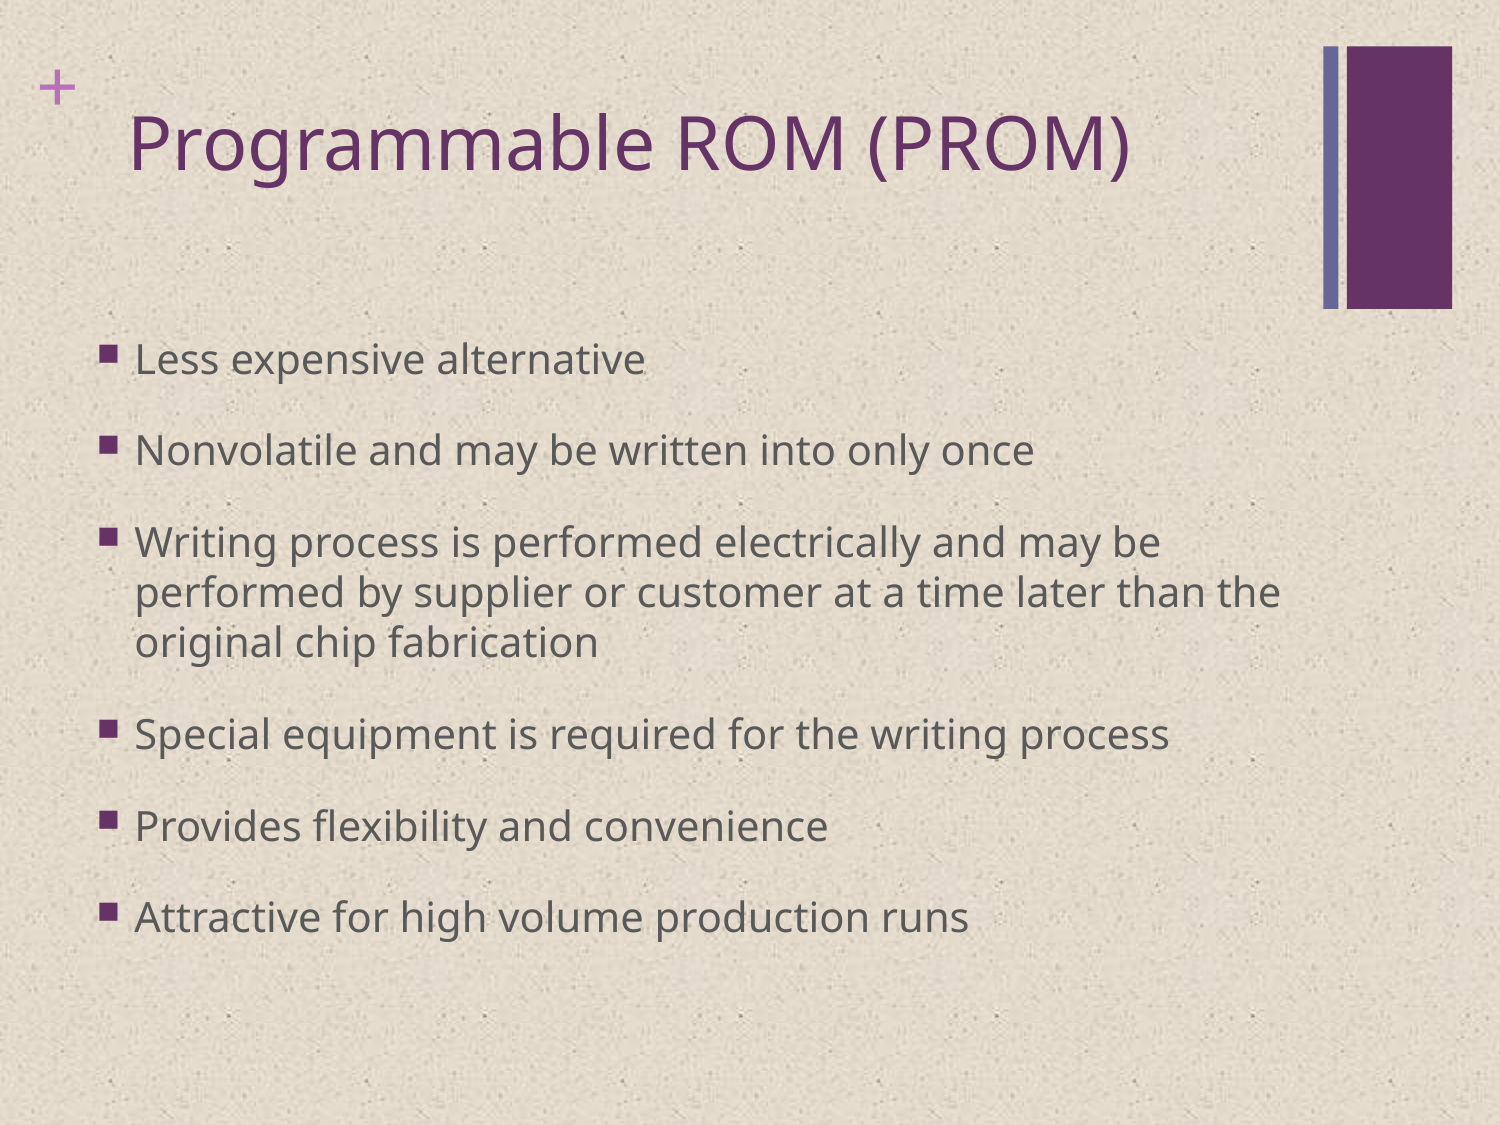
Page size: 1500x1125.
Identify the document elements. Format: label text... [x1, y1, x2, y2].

title Programmable ROM (PROM) [112, 87, 1353, 271]
list Less expensive alternative Nonvolatile and may be written into only once Writing process is performed electrically and may be performed by supplier or customer at a time later than the original chip fabrication Special equipment is required for the writing process Provides flexibility and convenience Attractive for high volume production runs [81, 324, 1322, 1005]
picture [0, 0, 1500, 1125]
